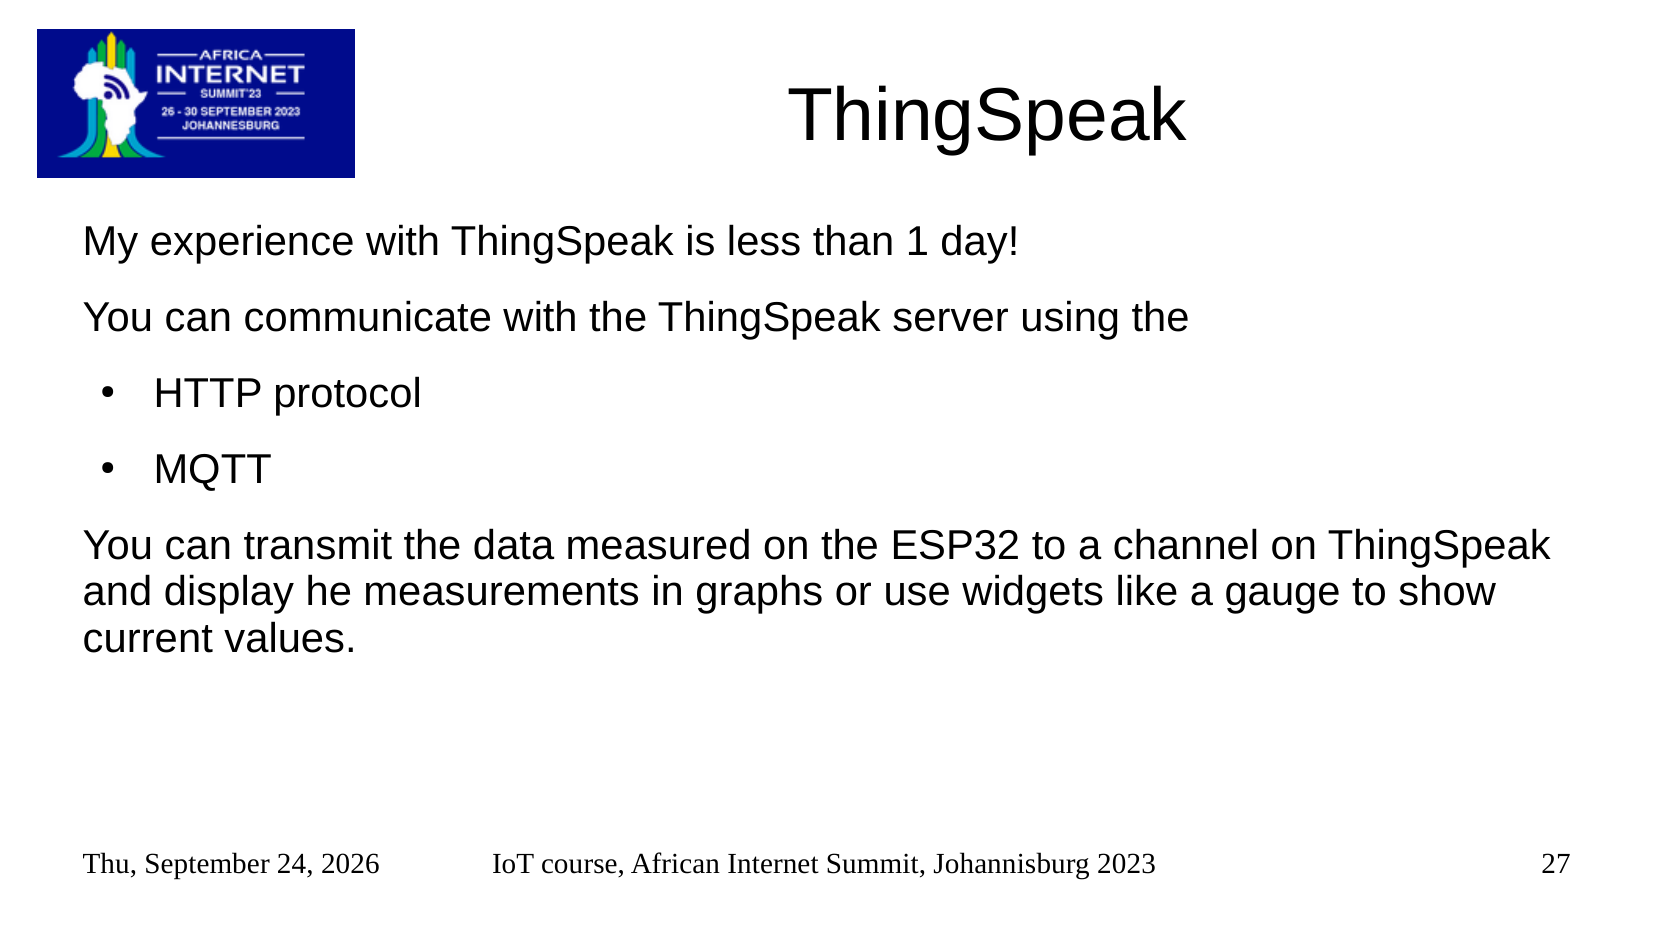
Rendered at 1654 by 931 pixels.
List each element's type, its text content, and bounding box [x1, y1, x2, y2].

picture [37, 29, 355, 178]
title ThingSpeak [403, 37, 1571, 193]
list My experience with ThingSpeak is less than 1 day! You can communicate with the ThingSpeak server using the HTTP protocol MQTT You can transmit the data measured on the ESP32 to a channel on ThingSpeak and display he measurements in graphs or use widgets like a gauge to show current values. [82, 217, 1571, 758]
